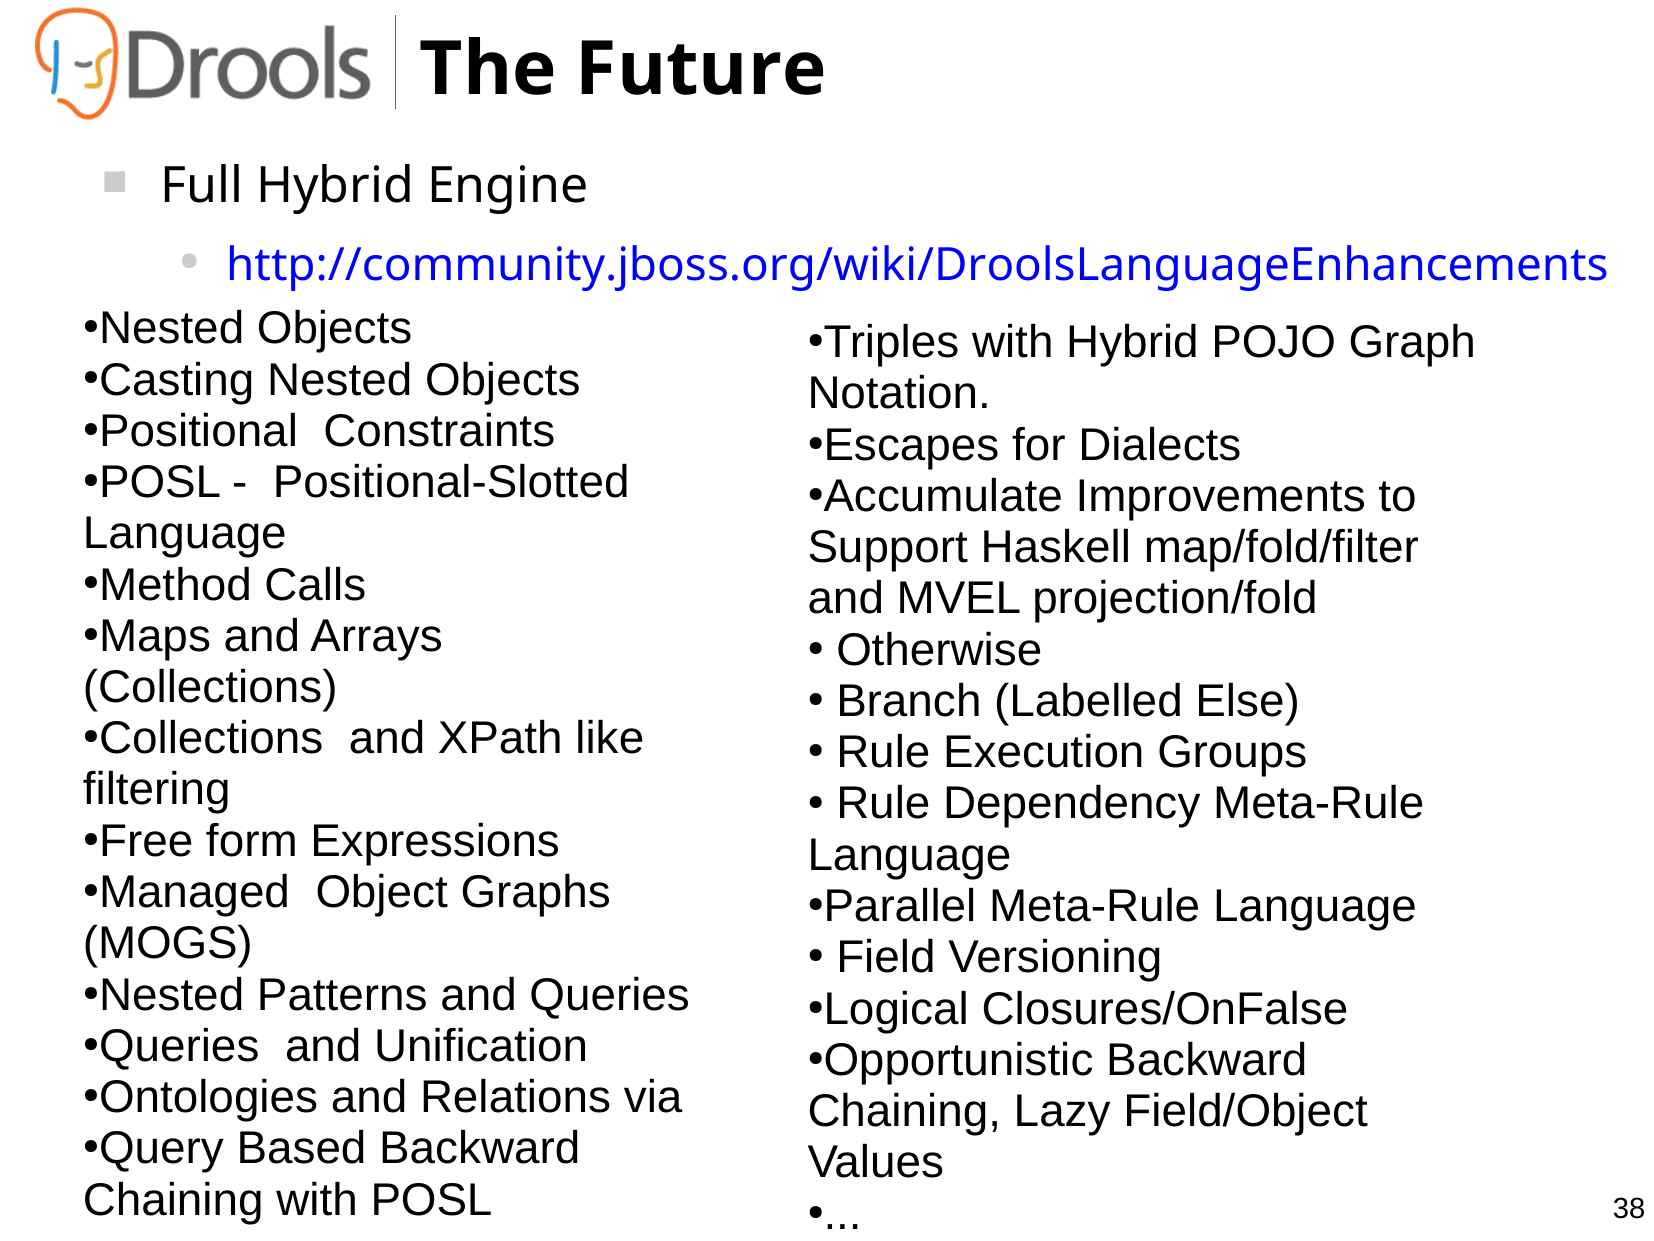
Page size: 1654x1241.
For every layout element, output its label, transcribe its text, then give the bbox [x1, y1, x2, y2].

picture [29, 0, 384, 126]
text_box Nested Objects Casting Nested Objects Positional Constraints POSL - Positional-Slotted Language Method Calls Maps and Arrays (Collections) Collections and XPath like filtering Free form Expressions Managed Object Graphs (MOGS) Nested Patterns and Queries Queries and Unification Ontologies and Relations via Query Based Backward Chaining with POSL [68, 294, 719, 1229]
list Full Hybrid Engine http://community.jboss.org/wiki/DroolsLanguageEnhancements [104, 149, 1617, 349]
title The Future [419, 12, 1630, 118]
text_box Triples with Hybrid POJO Graph Notation. Escapes for Dialects Accumulate Improvements to Support Haskell map/fold/filter and MVEL projection/fold Otherwise Branch (Labelled Else) Rule Execution Groups Rule Dependency Meta-Rule Language Parallel Meta-Rule Language Field Versioning Logical Closures/OnFalse Opportunistic Backward Chaining, Lazy Field/Object Values ... [792, 308, 1523, 1241]
